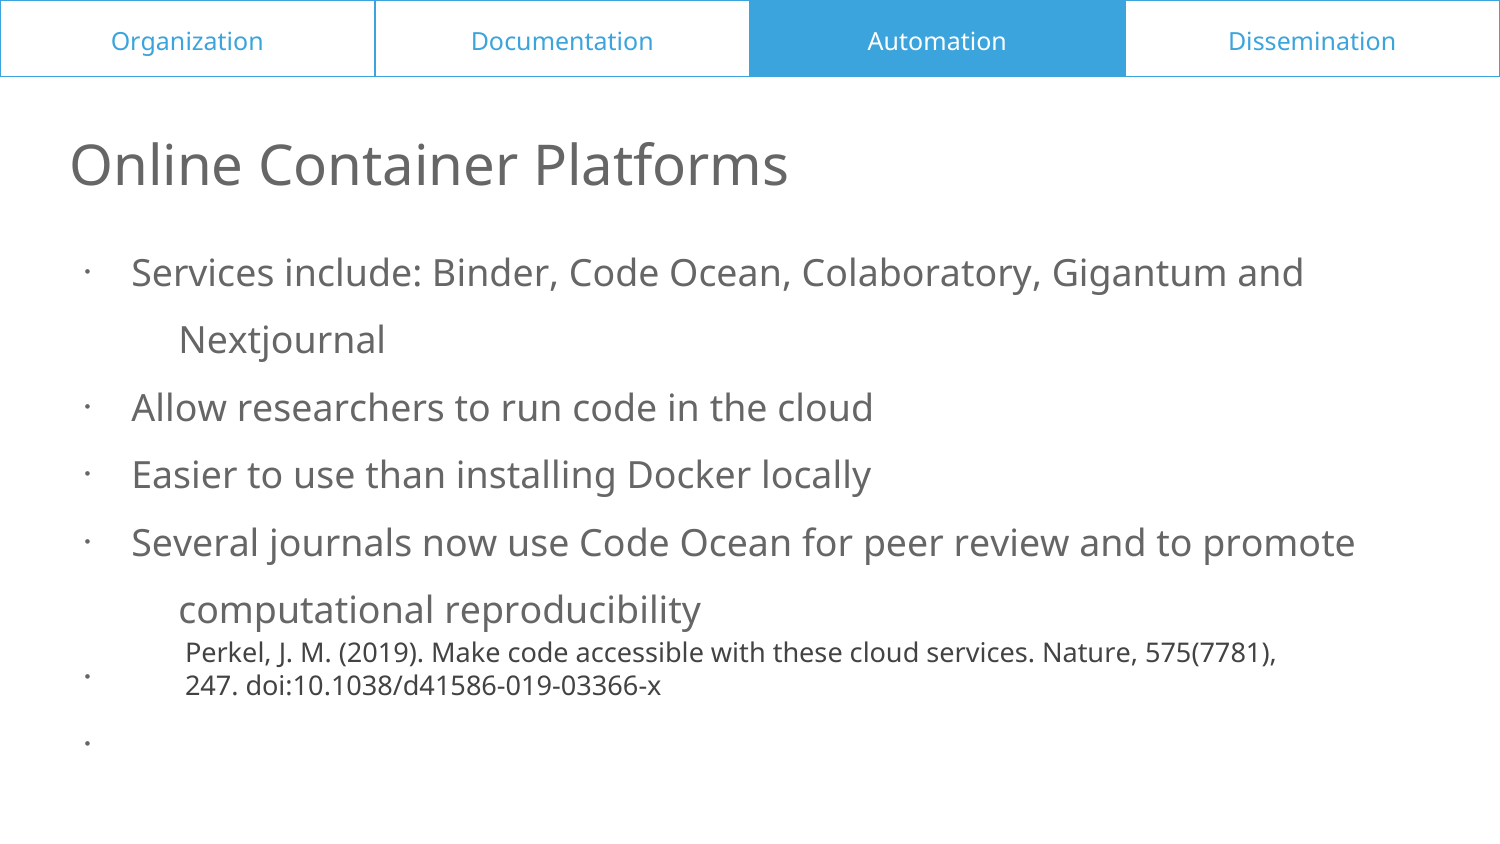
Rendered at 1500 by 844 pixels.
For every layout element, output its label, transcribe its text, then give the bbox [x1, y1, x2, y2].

text_box Organization [0, 0, 374, 77]
text_box Perkel, J. M. (2019). Make code accessible with these cloud services. Nature, 575(7781), 247. doi:10.1038/d41586-019-03366-x [169, 620, 1315, 765]
text_box Online Container Platforms [54, 114, 1430, 237]
text_box Documentation [375, 0, 749, 77]
text_box Dissemination [1125, 0, 1500, 77]
text_box Automation [750, 0, 1124, 77]
text_box Services include: Binder, Code Ocean, Colaboratory, Gigantum and Nextjournal Allow researchers to run code in the cloud Easier to use than installing Docker locally Several journals now use Code Ocean for peer review and to promote computational reproducibility [54, 220, 1472, 621]
